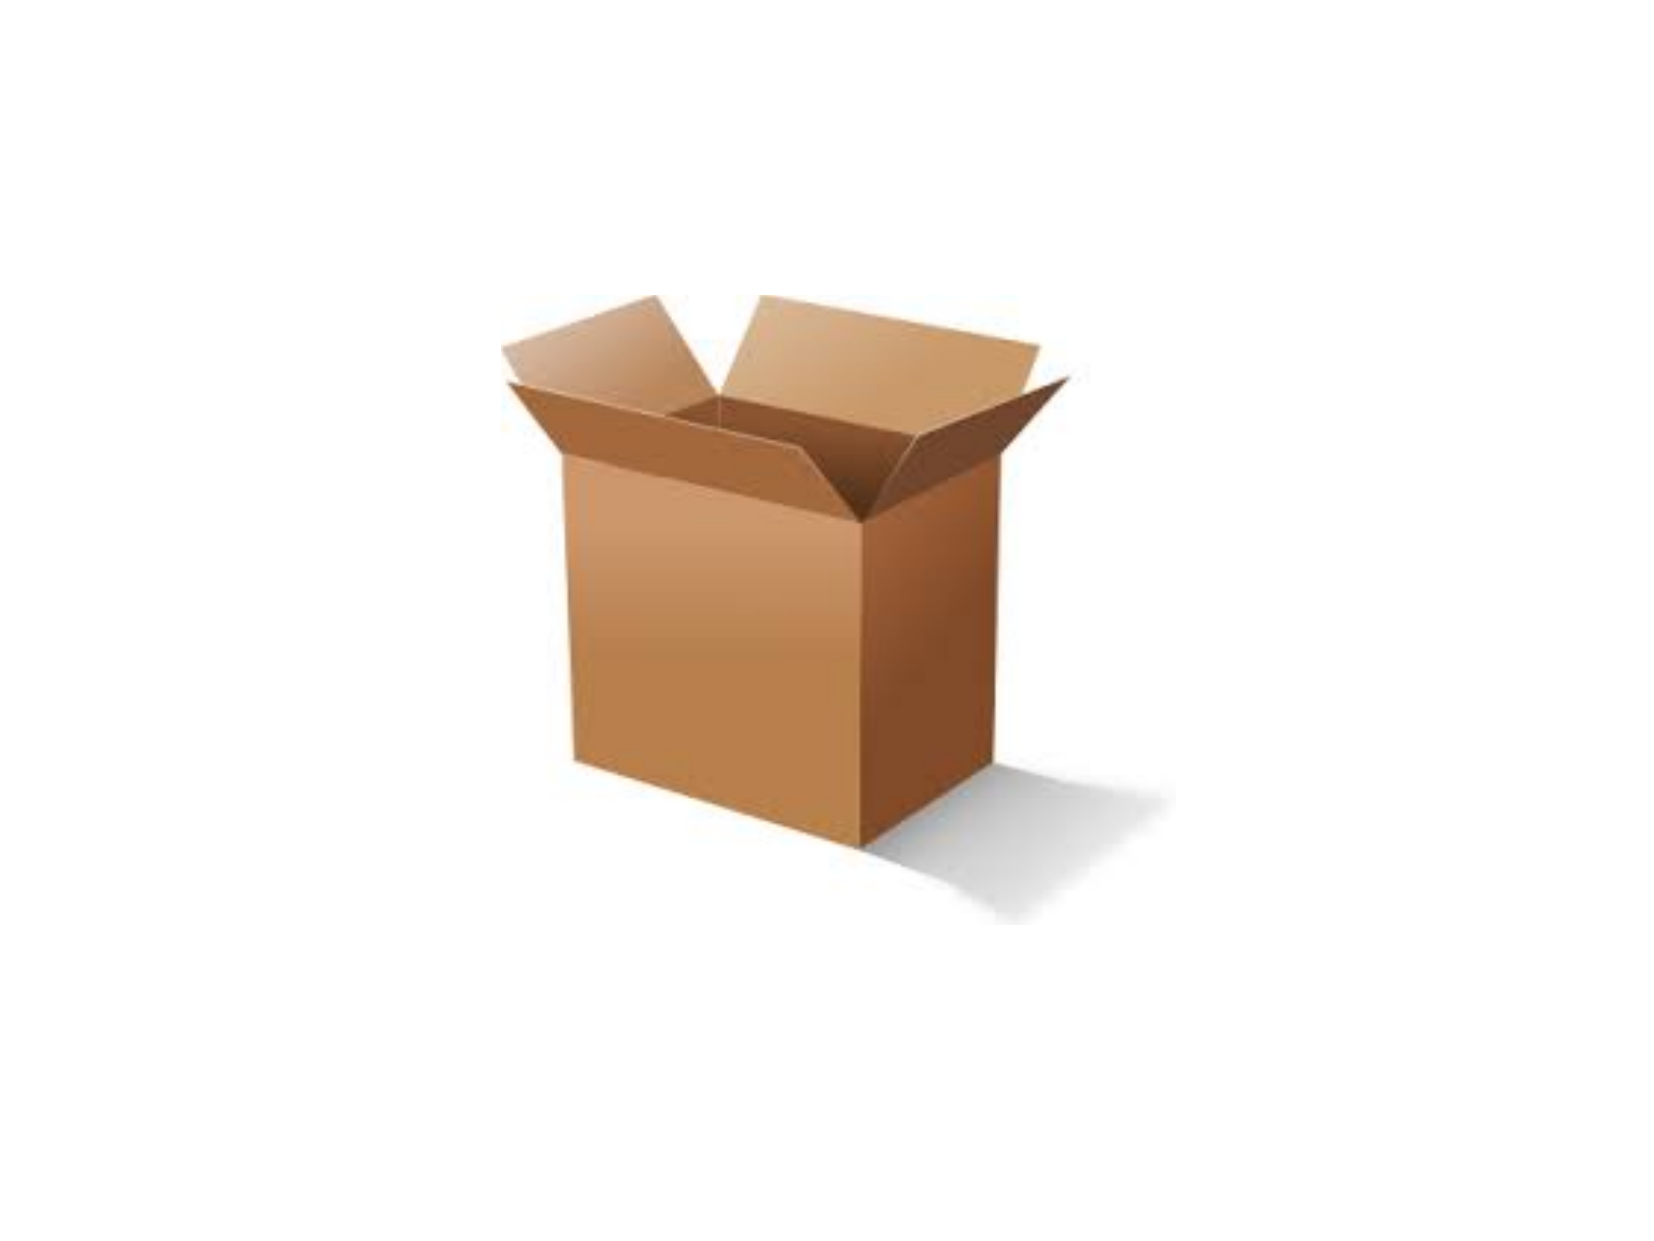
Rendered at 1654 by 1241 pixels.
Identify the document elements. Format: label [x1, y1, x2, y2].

picture [501, 295, 1176, 925]
